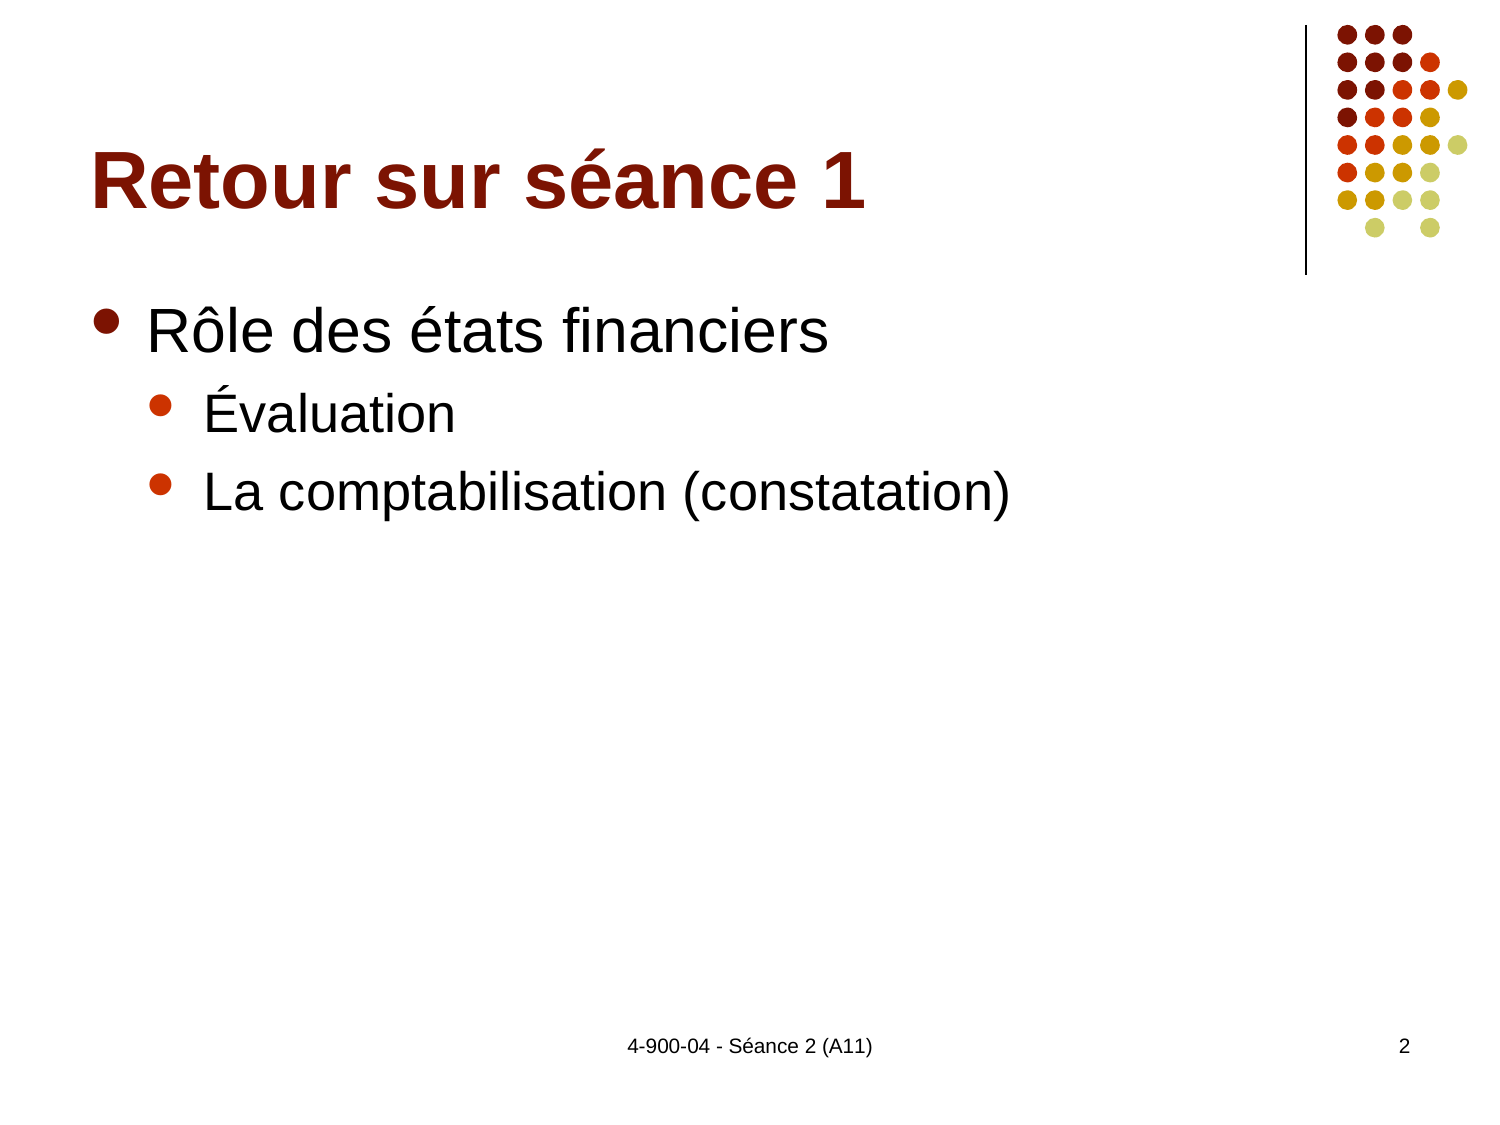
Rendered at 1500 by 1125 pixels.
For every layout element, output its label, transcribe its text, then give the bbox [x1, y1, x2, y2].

title Retour sur séance 1 [74, 20, 1313, 233]
text_box <numéro> [1074, 1025, 1426, 1101]
list Rôle des états financiers Évaluation La comptabilisation (constatation) [75, 282, 1426, 1006]
text_box 4-900-04 - Séance 2 (A11) [512, 1025, 988, 1101]
